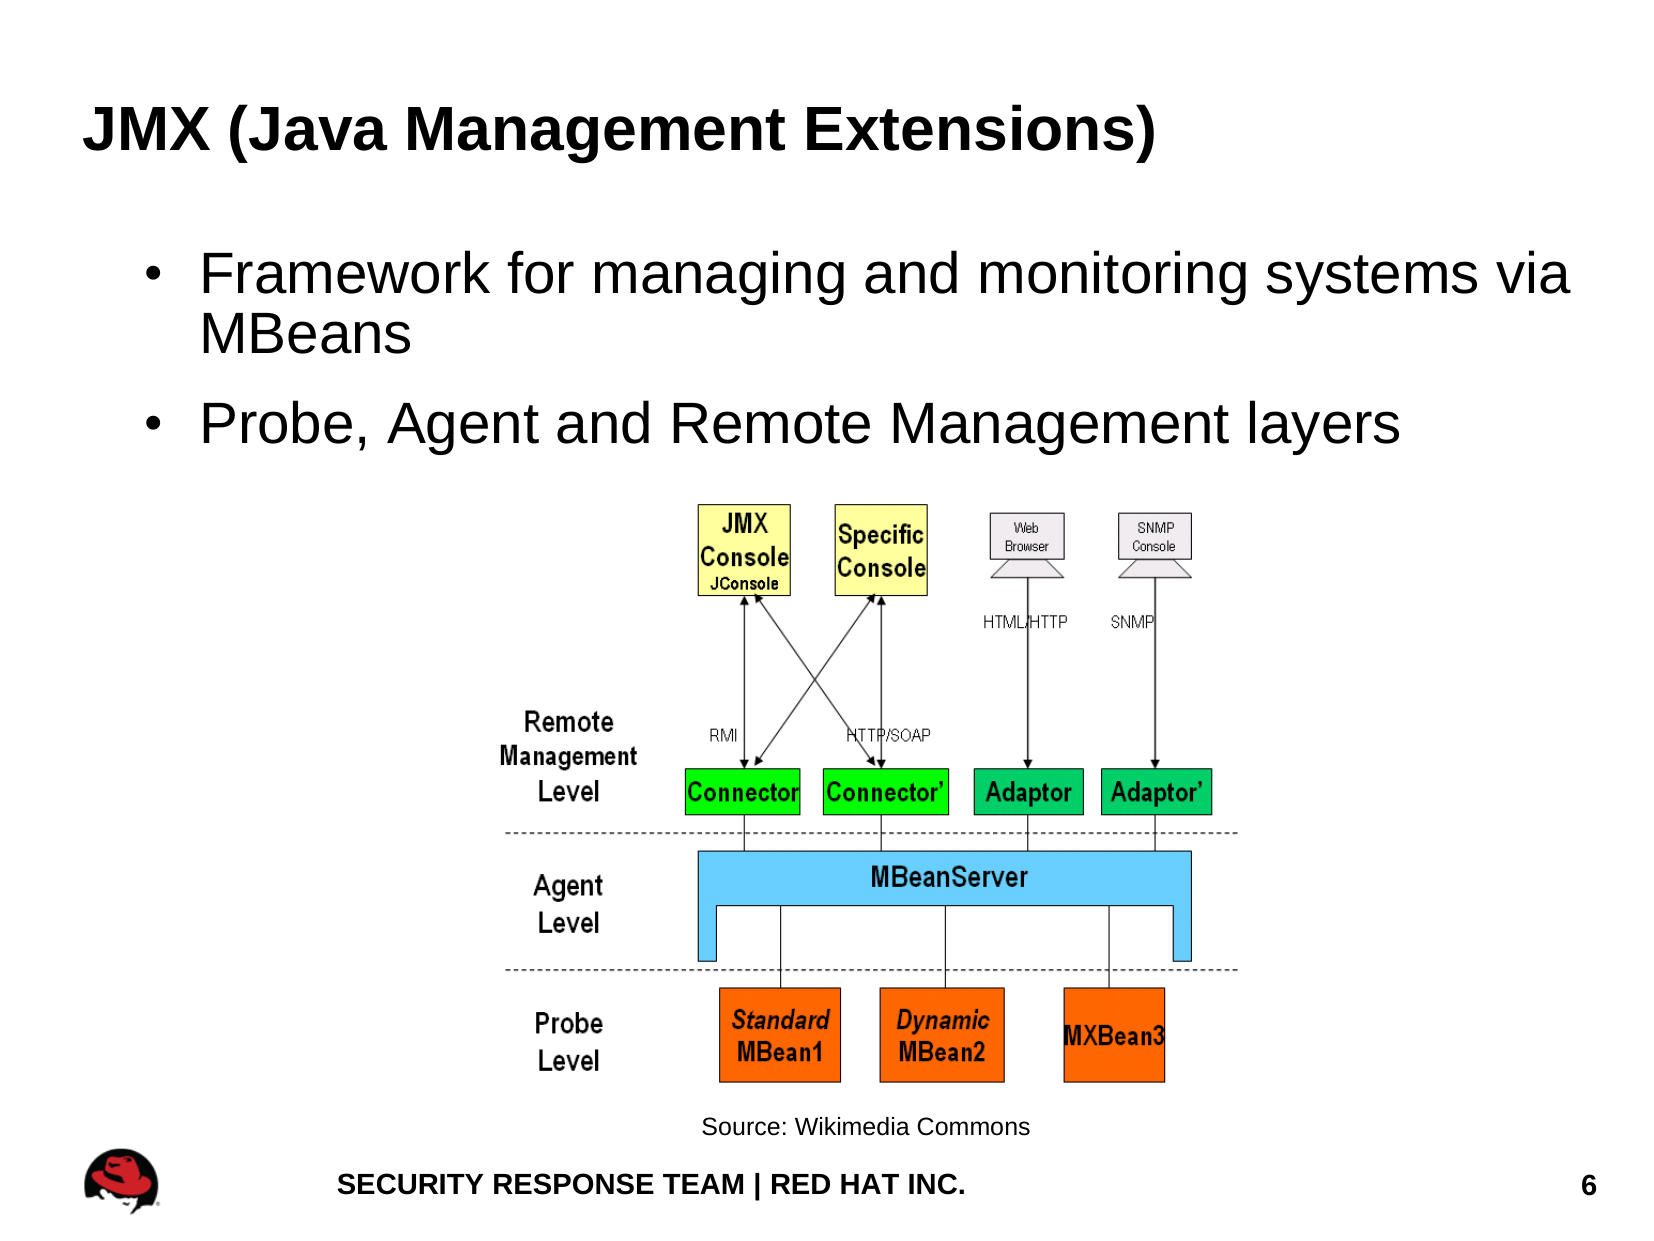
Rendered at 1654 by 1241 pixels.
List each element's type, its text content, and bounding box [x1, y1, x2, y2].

title JMX (Java Management Extensions) [82, 37, 1571, 225]
picture [487, 502, 1238, 1088]
list Framework for managing and monitoring systems via MBeans Probe, Agent and Remote Management layers [86, 244, 1575, 526]
list Source: Wikimedia Commons [66, 1114, 1554, 1153]
picture [83, 1153, 166, 1224]
